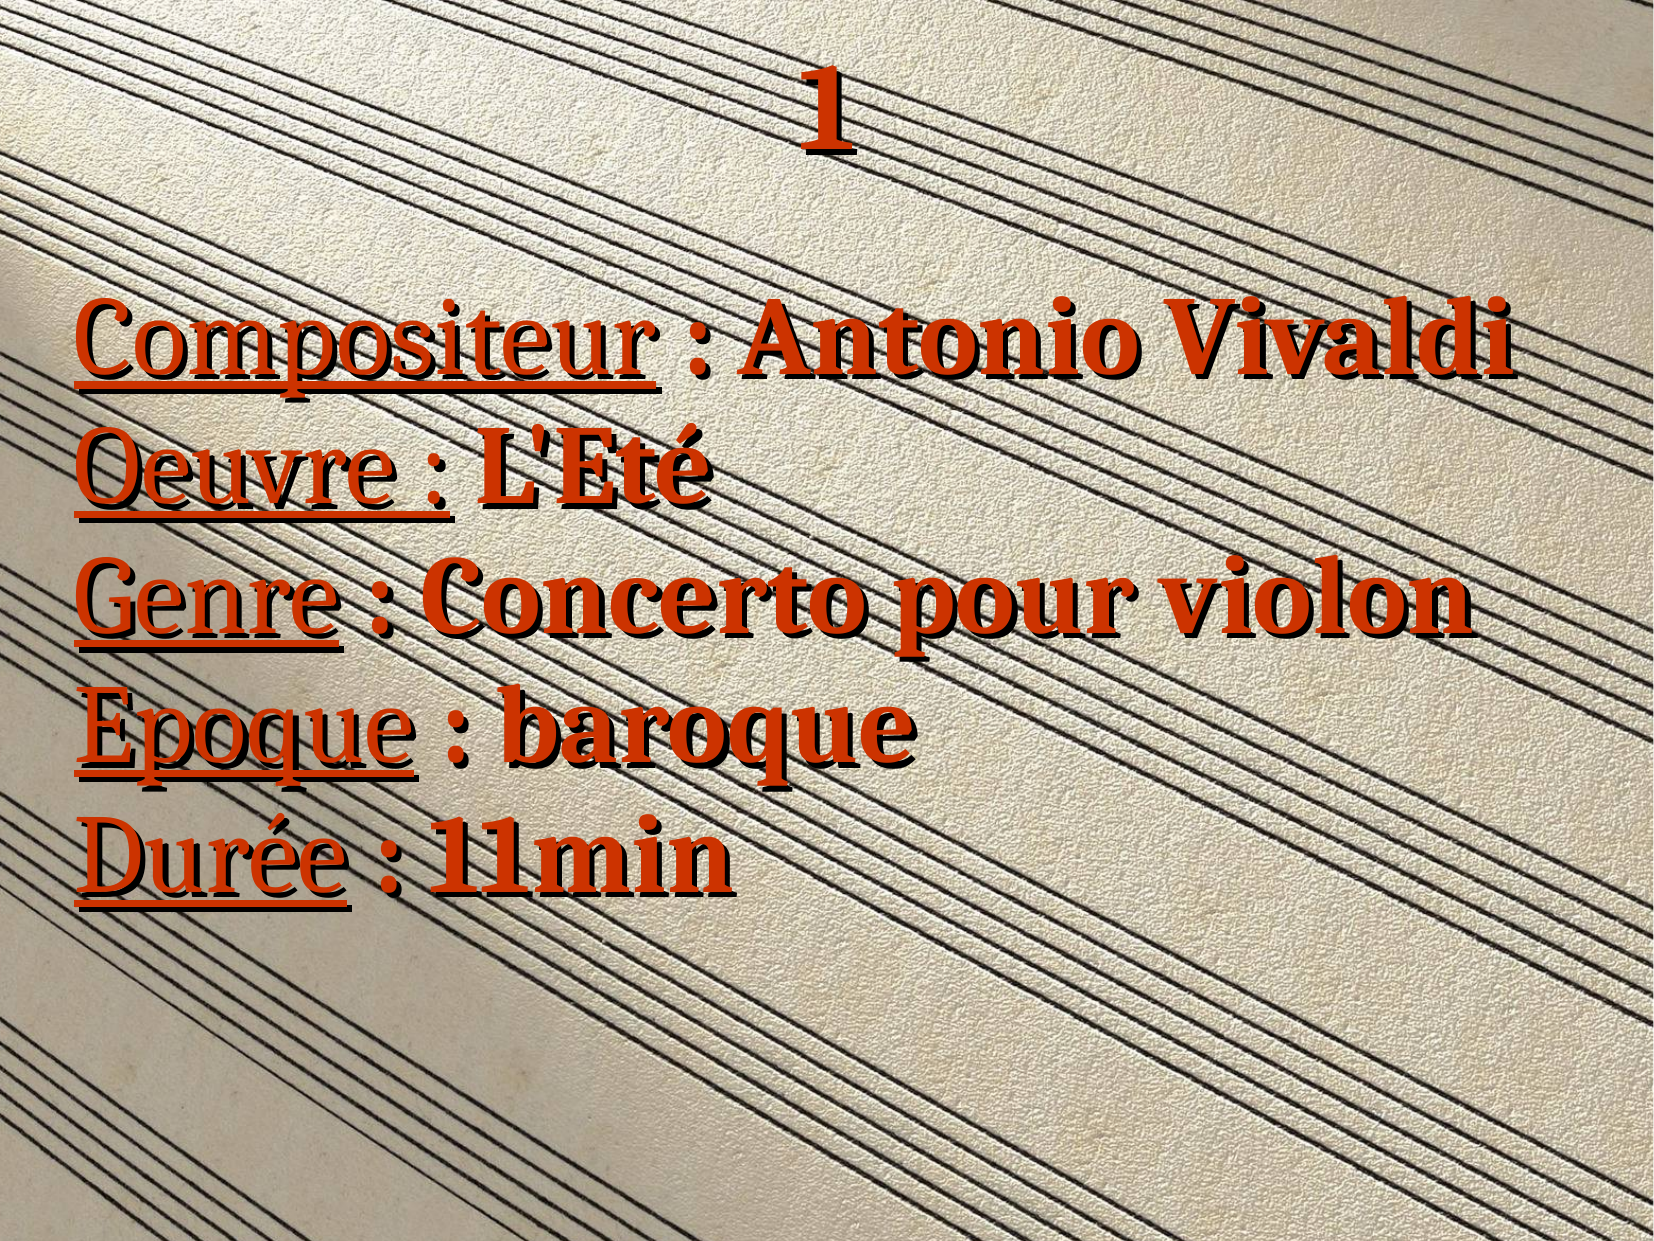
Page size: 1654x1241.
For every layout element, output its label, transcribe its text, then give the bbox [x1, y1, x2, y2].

text_box Compositeur : Antonio Vivaldi Oeuvre : L'Eté Genre : Concerto pour violon Epoque : baroque Durée : 11min [59, 265, 1654, 941]
picture [0, 0, 1654, 1241]
text_box 1 [442, 29, 1211, 384]
